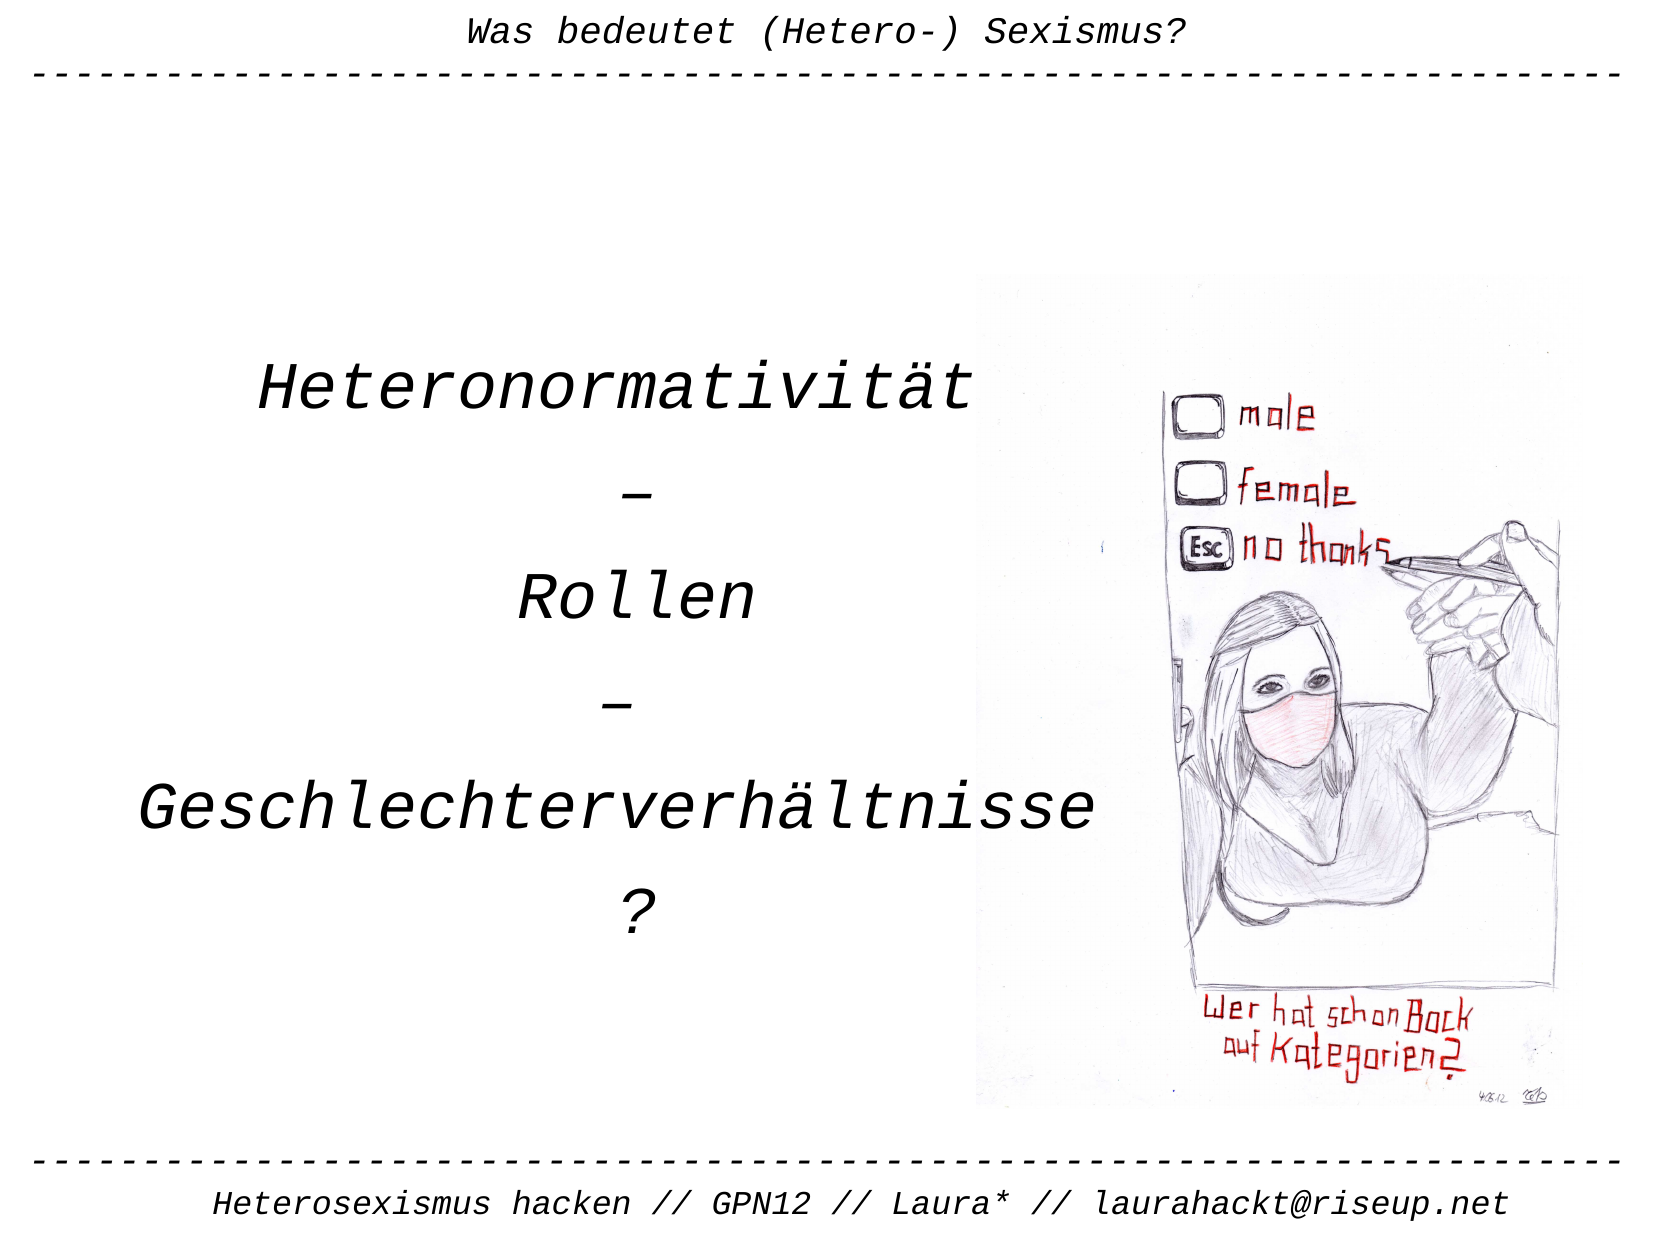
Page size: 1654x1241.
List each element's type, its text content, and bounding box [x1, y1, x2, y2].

list Heterosexismus hacken // GPN12 // Laura* // laurahackt@riseup.net [0, 1186, 1654, 1241]
list Heteronormativität – Rollen – Geschlechterverhältnisse ? [39, 208, 1166, 1109]
picture [1166, 274, 1583, 1098]
title Was bedeutet (Hetero-) Sexismus? ----------------------------------------------------------------------- [0, 12, 1654, 98]
title ----------------------------------------------------------------------- [0, 1098, 1654, 1184]
